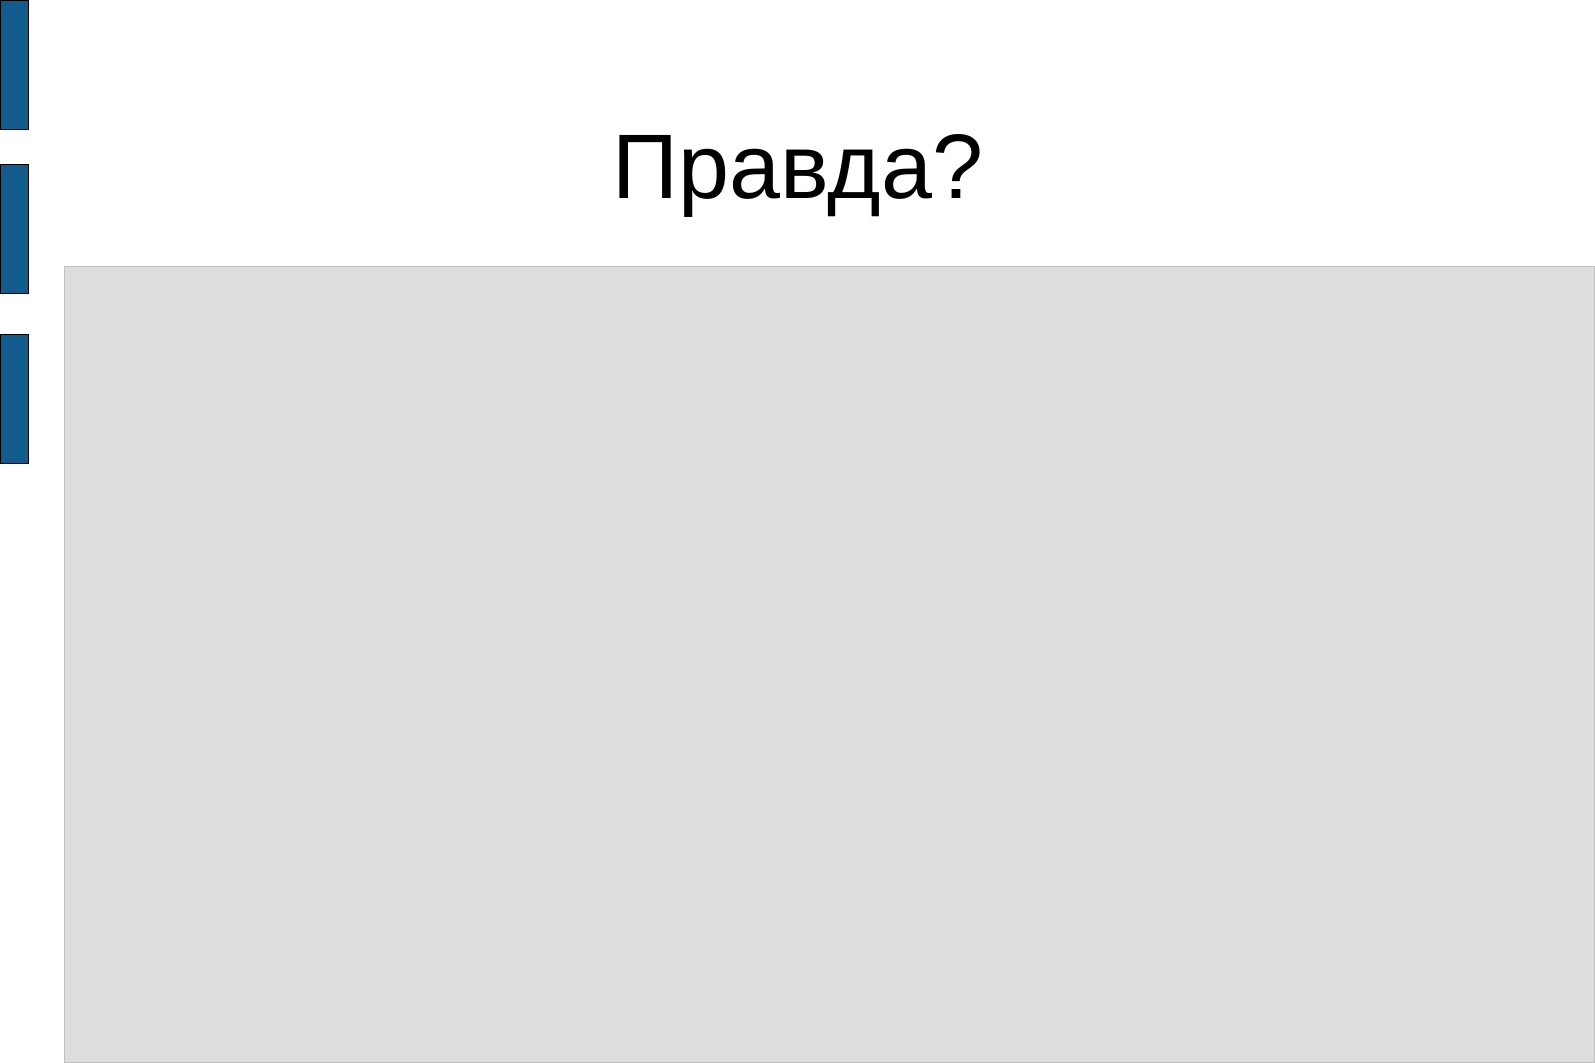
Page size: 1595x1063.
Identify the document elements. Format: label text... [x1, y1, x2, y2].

title Правда? [117, 78, 1479, 256]
